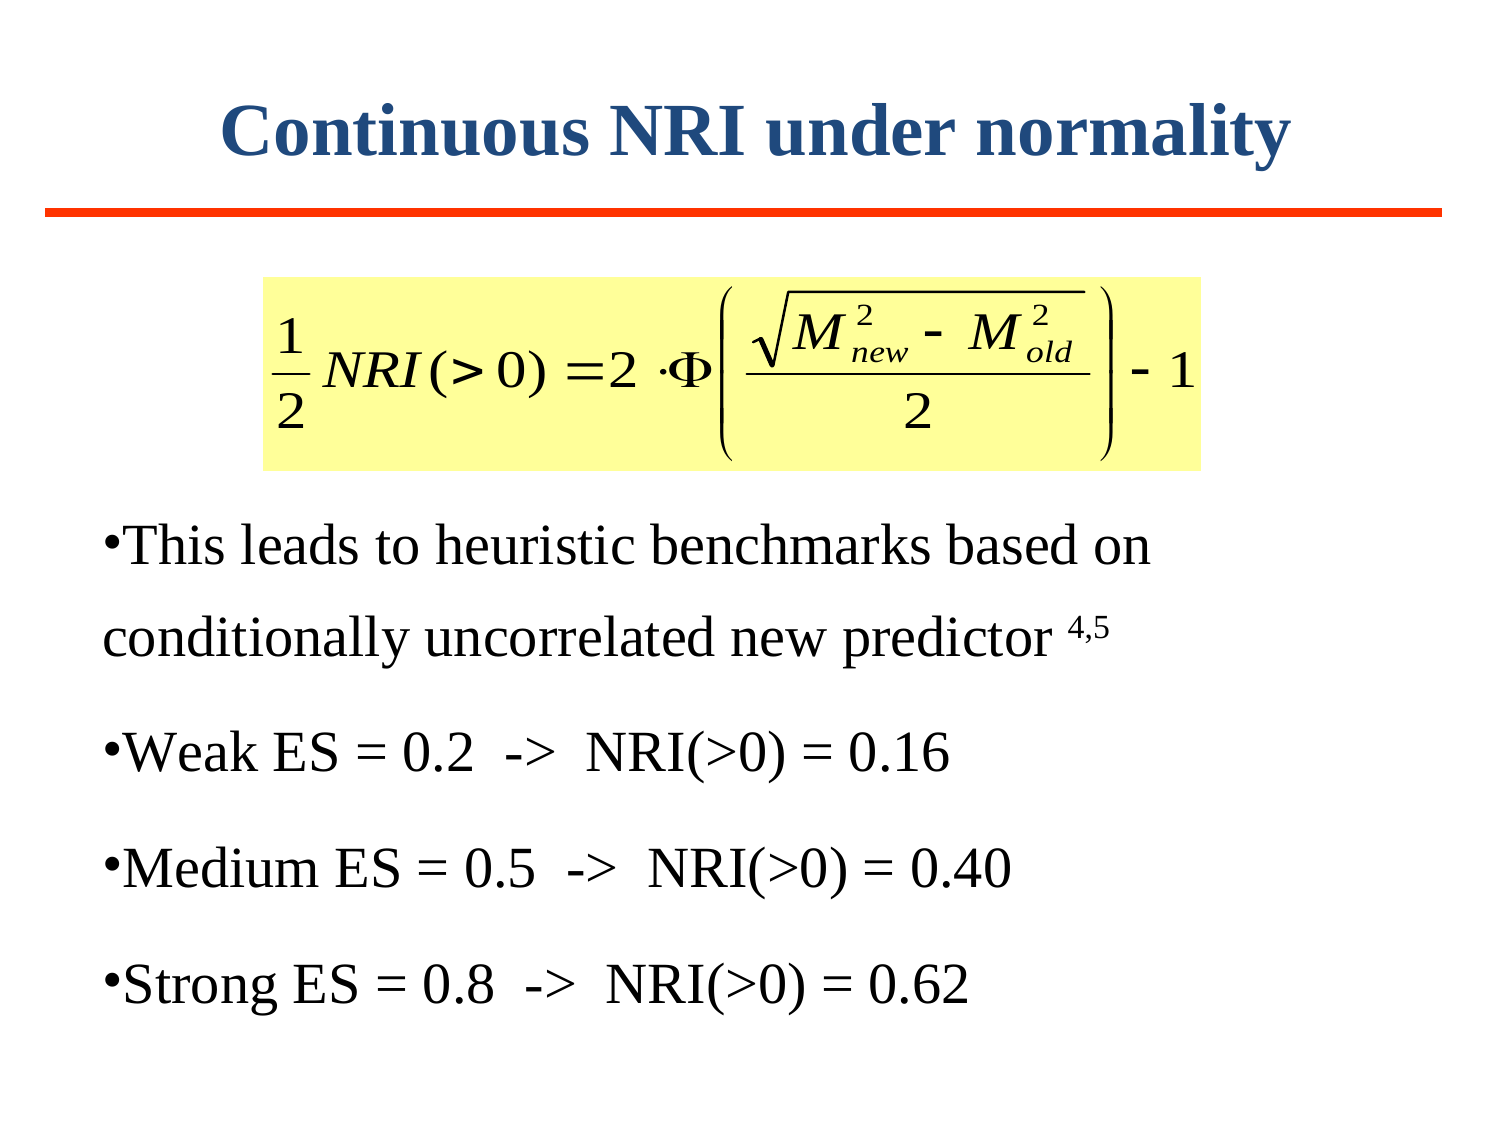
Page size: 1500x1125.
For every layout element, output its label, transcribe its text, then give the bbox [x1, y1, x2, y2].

chart [262, 276, 1201, 471]
text_box This leads to heuristic benchmarks based on conditionally uncorrelated new predictor 4,5 Weak ES = 0.2 -> NRI(>0) = 0.16 Medium ES = 0.5 -> NRI(>0) = 0.40 Strong ES = 0.8 -> NRI(>0) = 0.62 [87, 237, 1413, 1049]
text_box Continuous NRI under normality [99, 37, 1413, 208]
